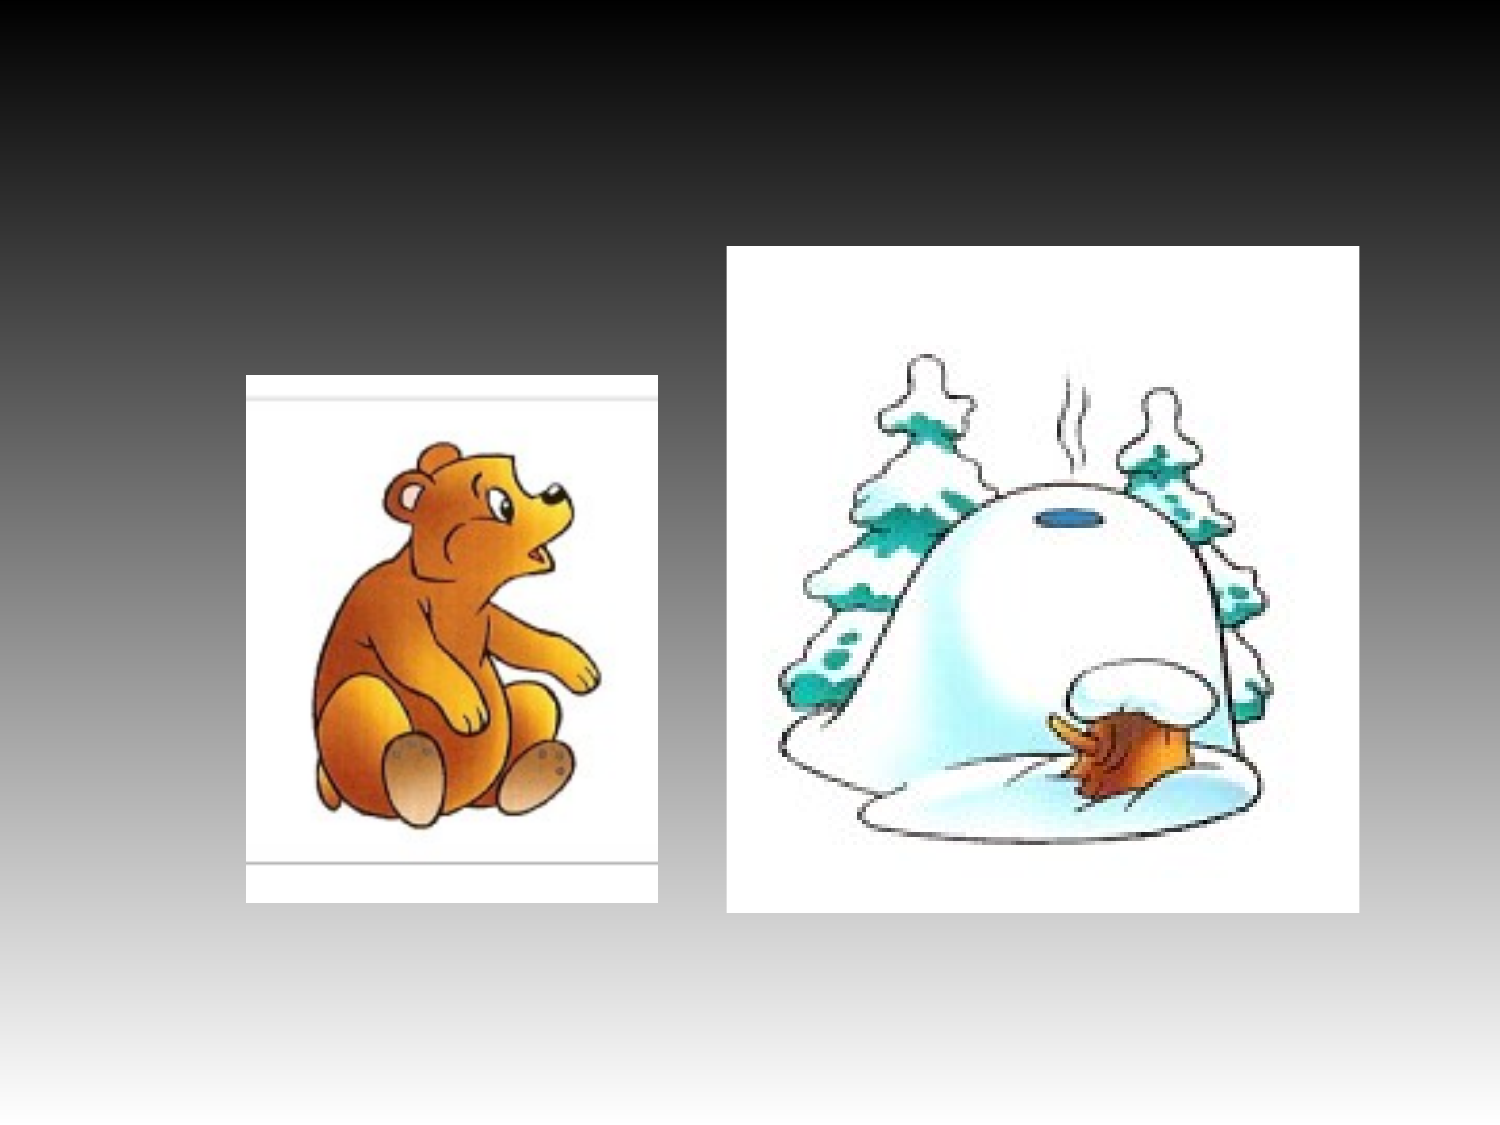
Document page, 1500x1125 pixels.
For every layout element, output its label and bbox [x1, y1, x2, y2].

picture [246, 375, 658, 903]
picture [726, 246, 1360, 913]
